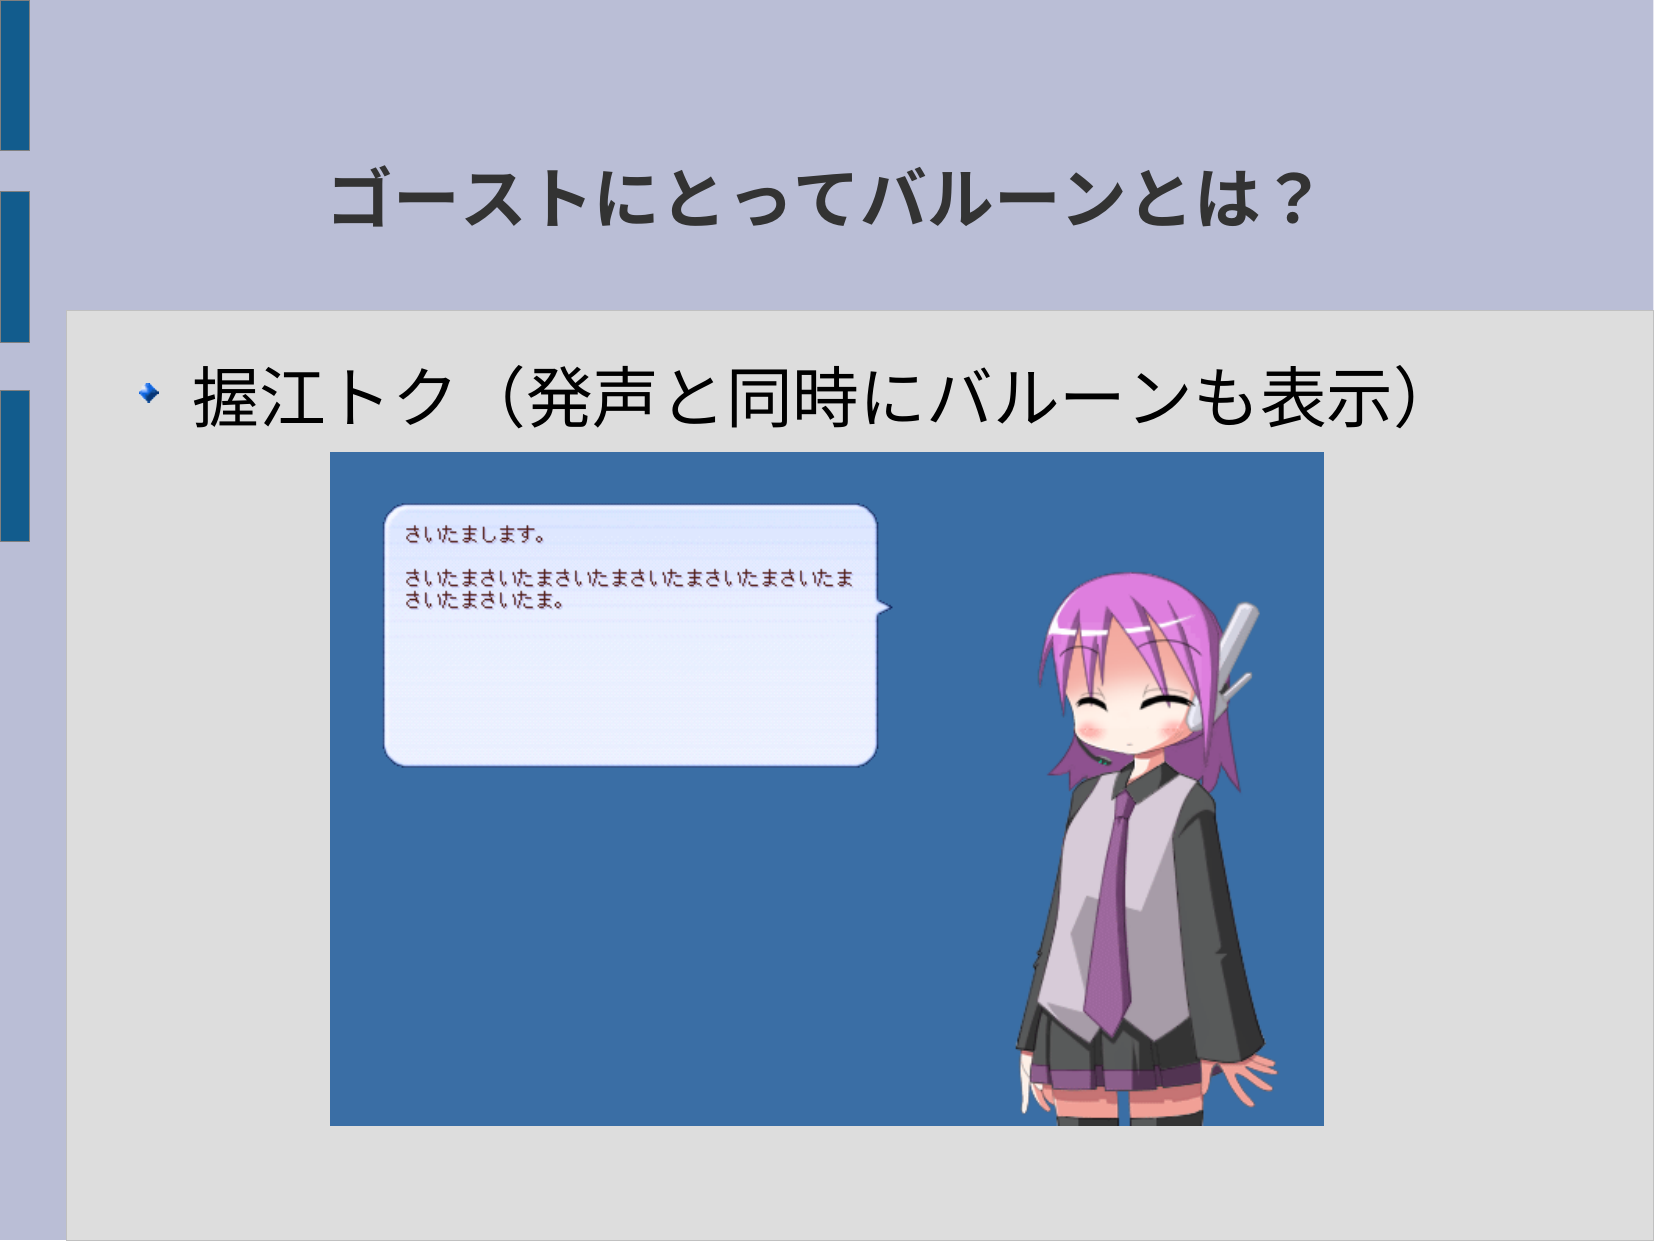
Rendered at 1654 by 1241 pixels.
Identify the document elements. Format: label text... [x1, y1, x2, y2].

title ゴーストにとってバルーンとは？ [121, 91, 1534, 299]
list 握江トク（発声と同時にバルーンも表示） [121, 344, 1534, 1127]
picture [330, 452, 1324, 1127]
